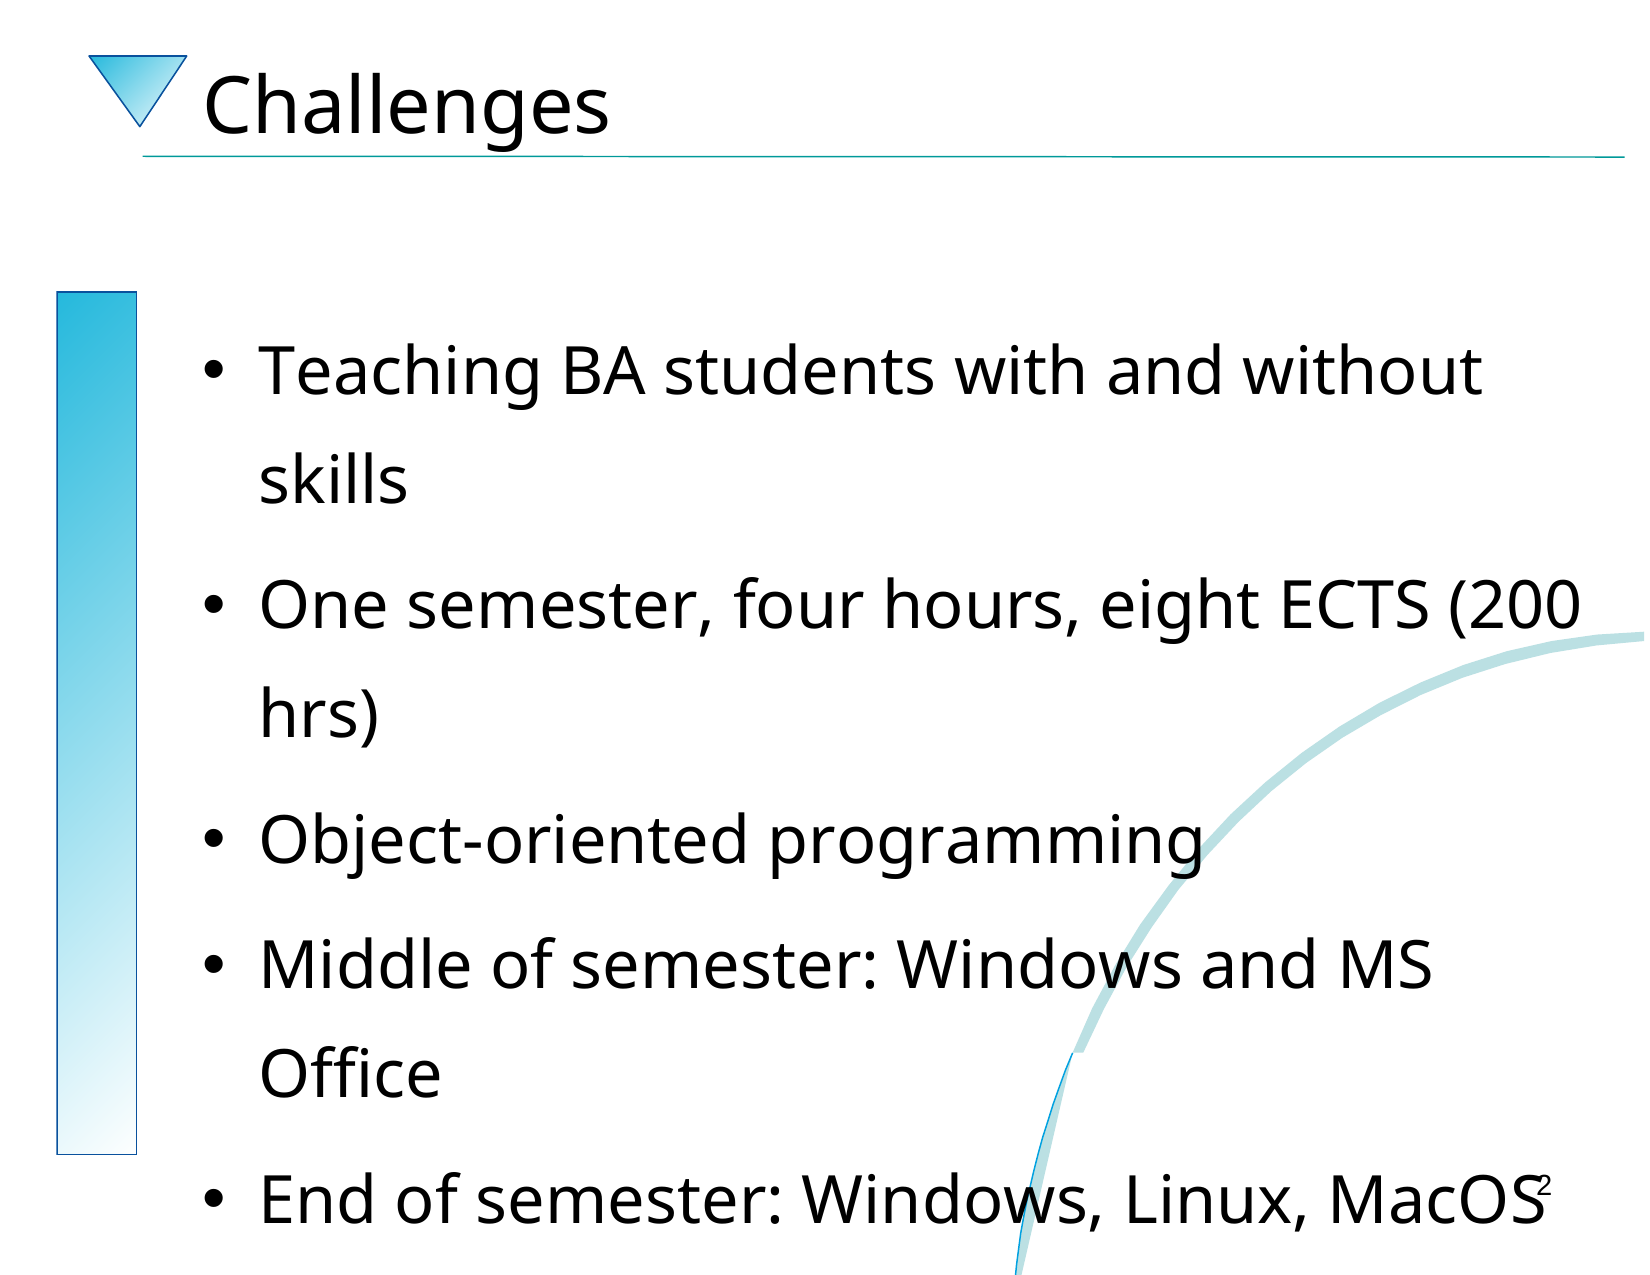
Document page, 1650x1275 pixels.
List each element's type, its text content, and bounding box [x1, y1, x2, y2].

list Teaching BA students with and without skills One semester, four hours, eight ECTS (200 hrs) Object-oriented programming Middle of semester: Windows and MS Office End of semester: Windows, Linux, MacOS and portable (!) GUIs, Internet programming, OpenOffice/LibreOffice, parsing XML text [187, 297, 1617, 1158]
title Challenges [187, 46, 1617, 268]
